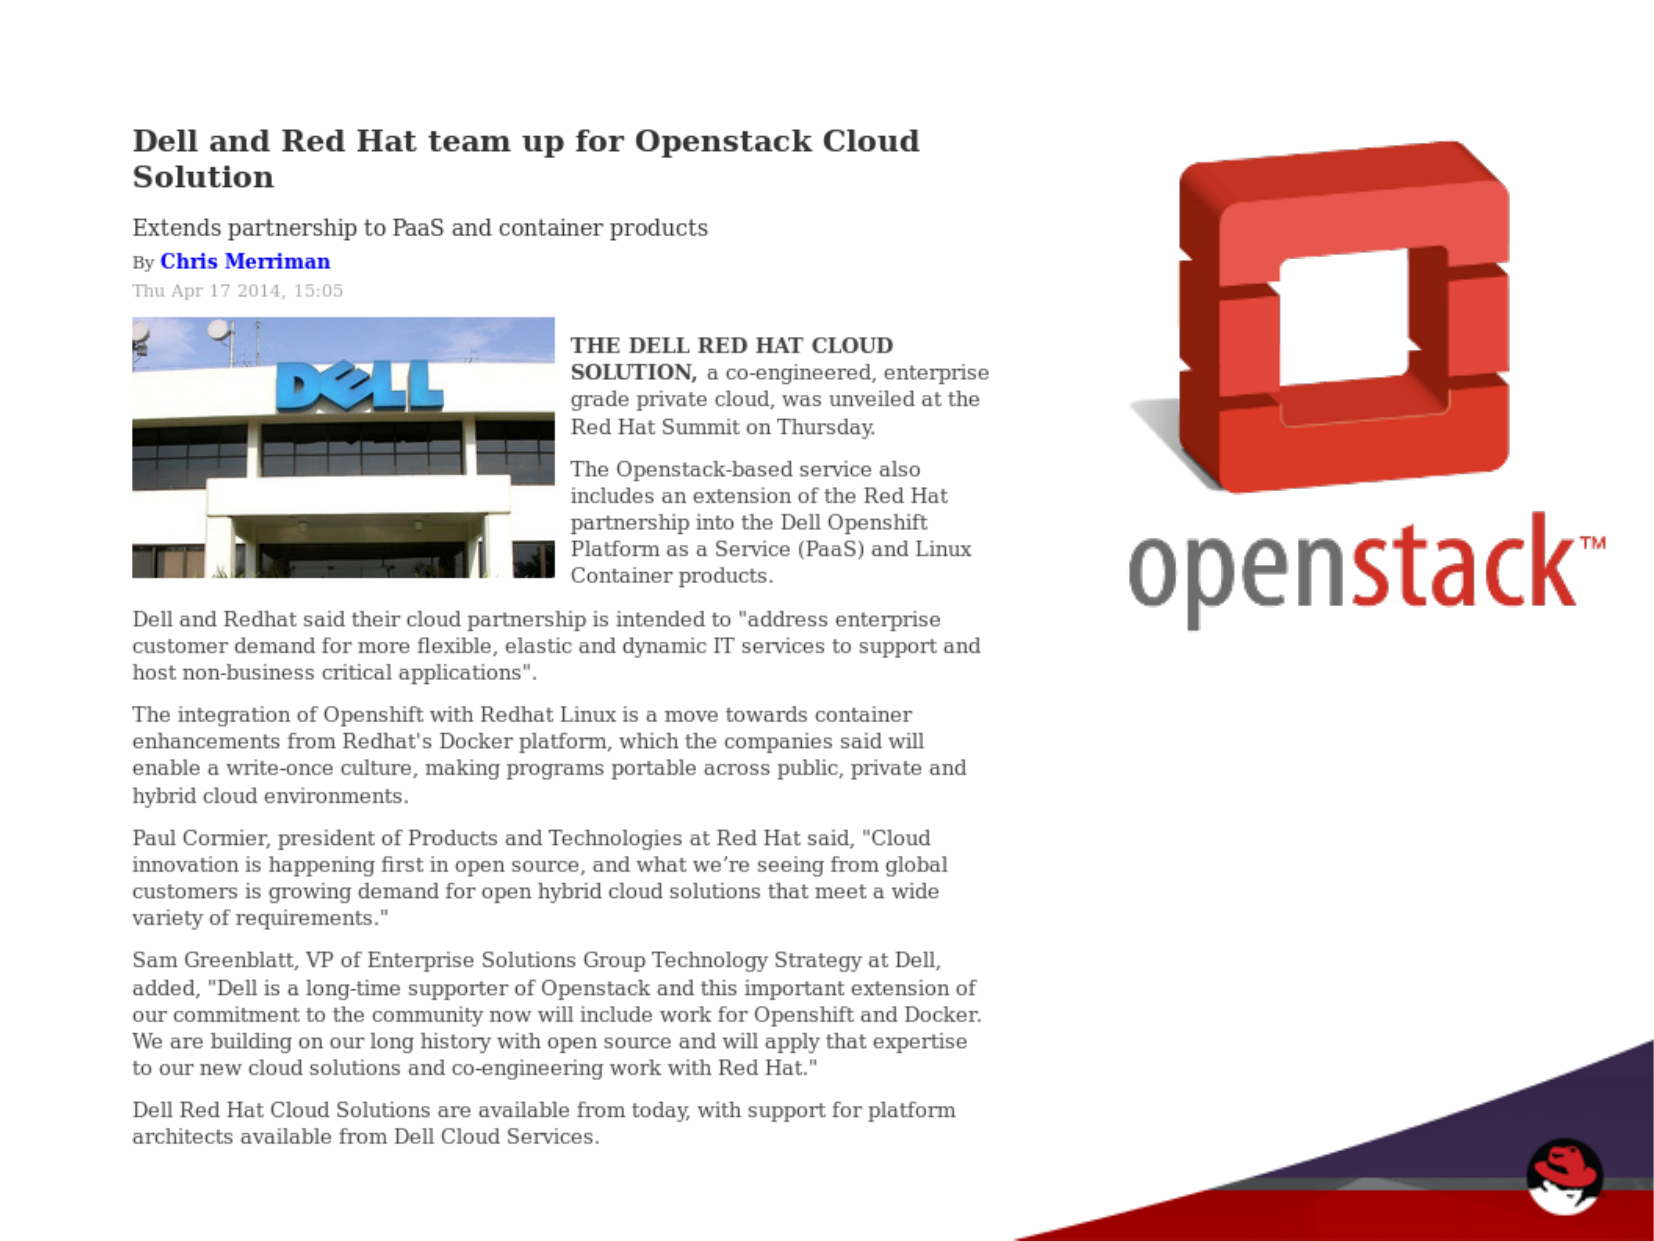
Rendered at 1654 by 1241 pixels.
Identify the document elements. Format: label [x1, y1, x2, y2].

picture [1101, 119, 1635, 654]
picture [1012, 1036, 1654, 1241]
picture [120, 122, 1006, 1156]
